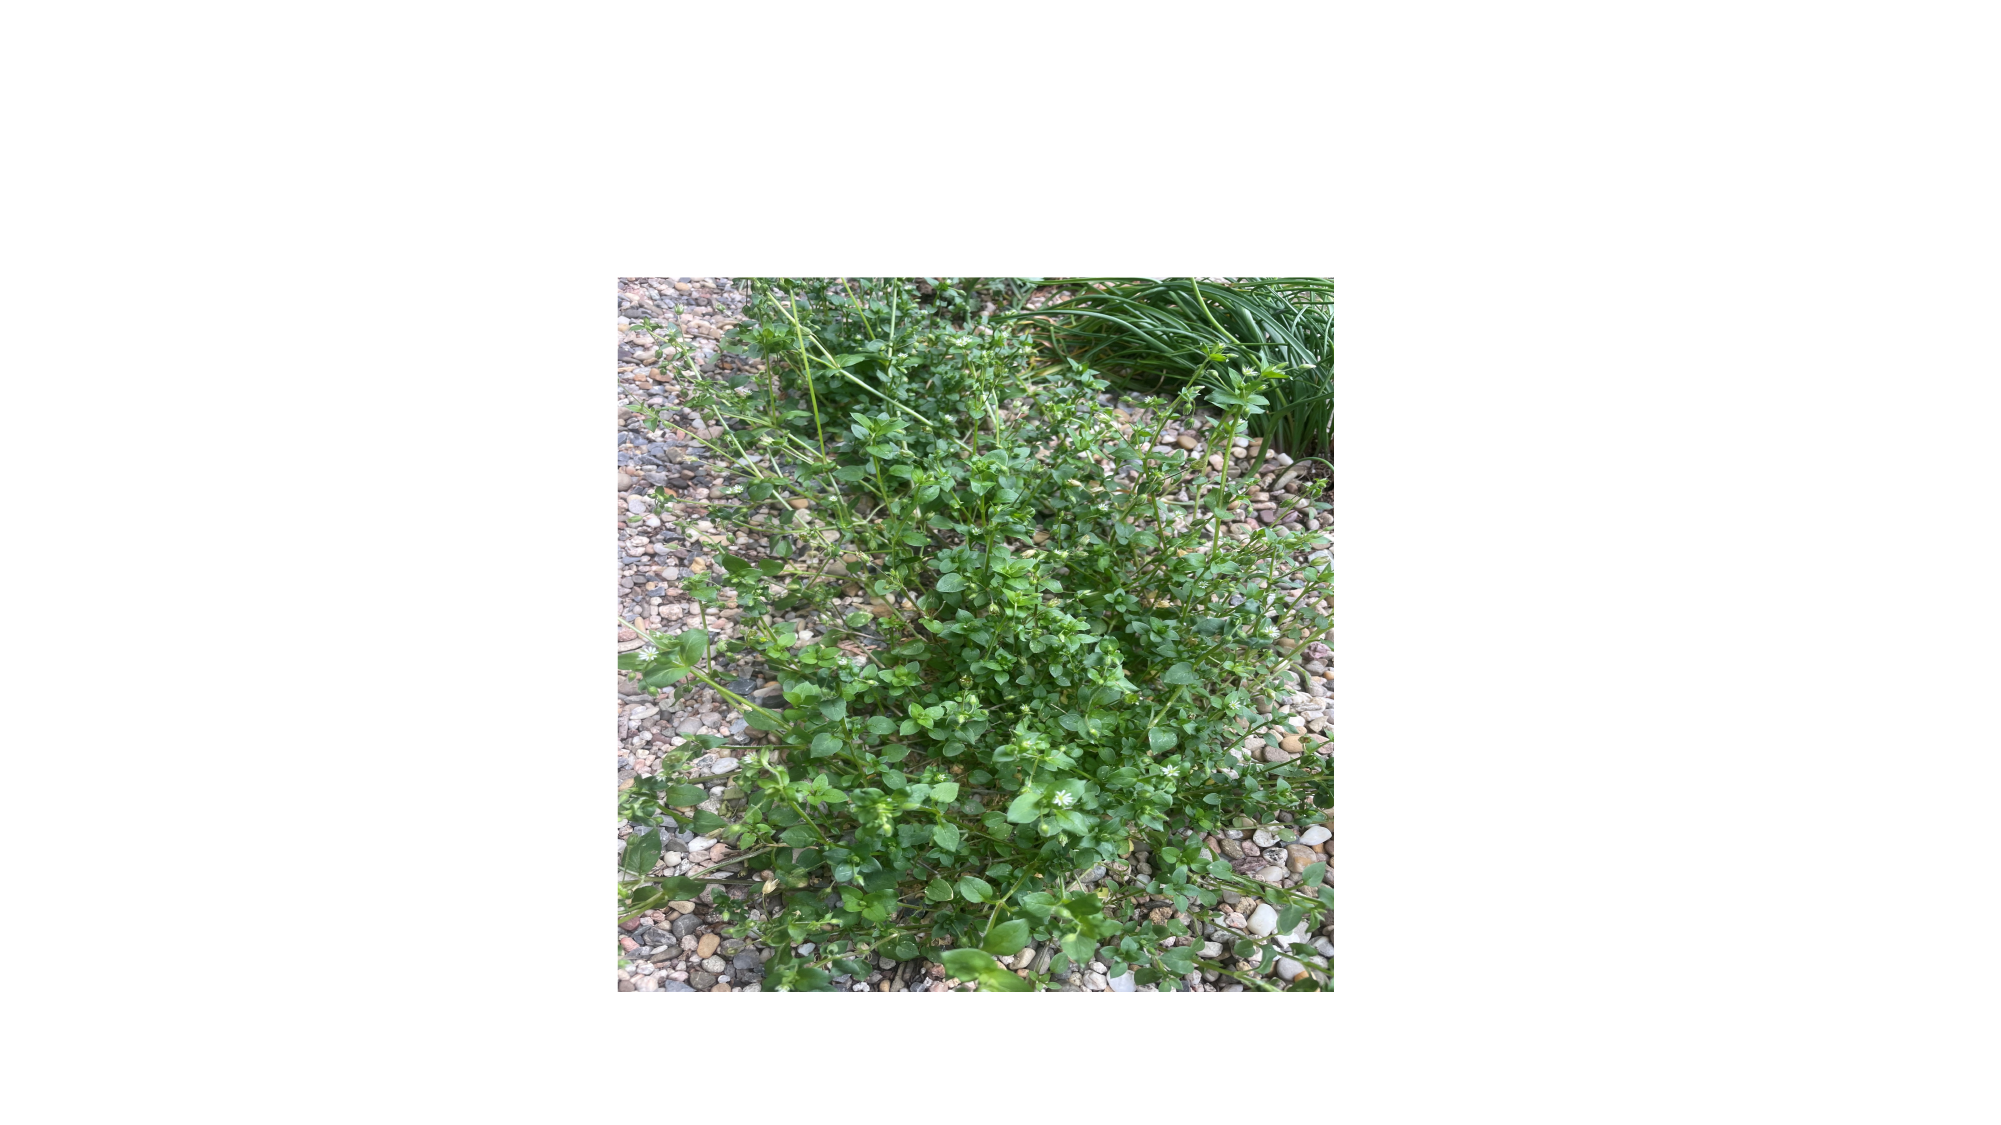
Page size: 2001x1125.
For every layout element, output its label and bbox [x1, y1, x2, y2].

picture [617, 277, 1334, 992]
